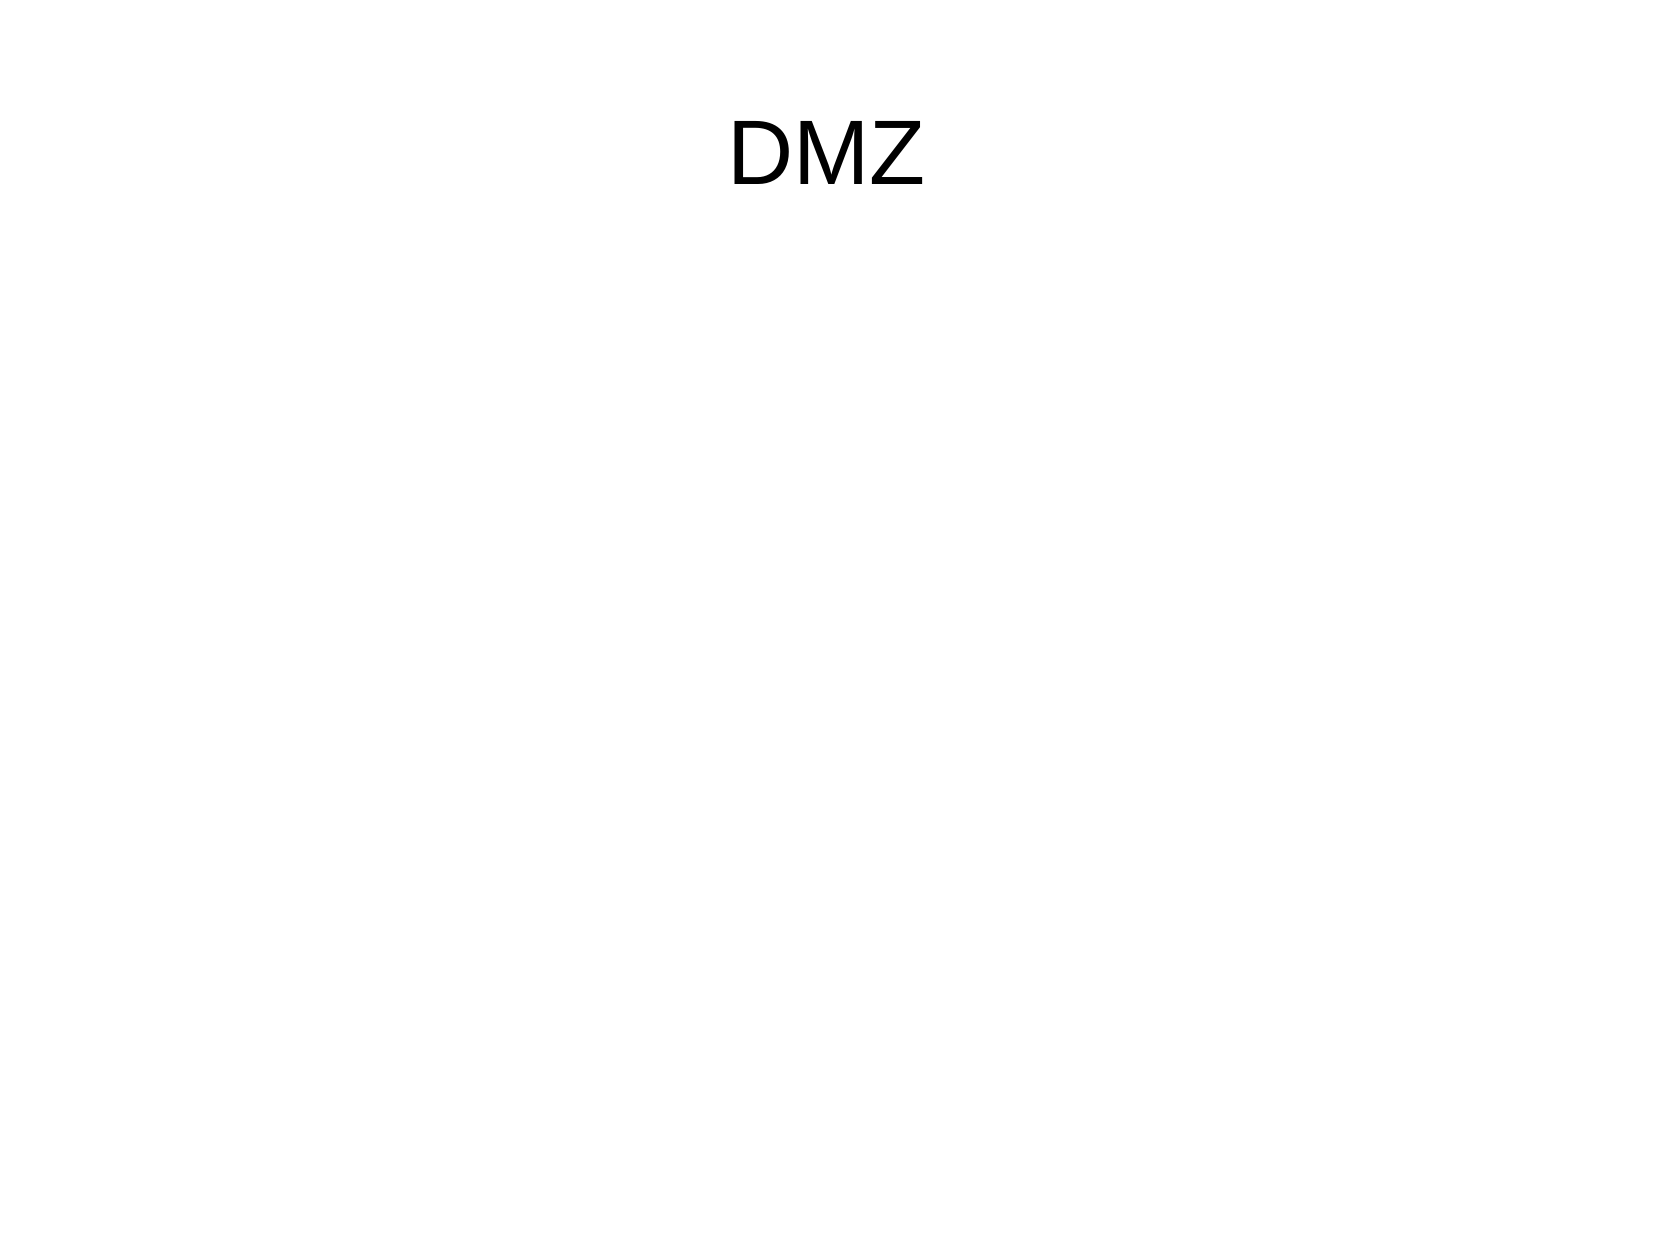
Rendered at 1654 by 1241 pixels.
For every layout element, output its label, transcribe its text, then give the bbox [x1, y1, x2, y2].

title DMZ [82, 49, 1571, 257]
